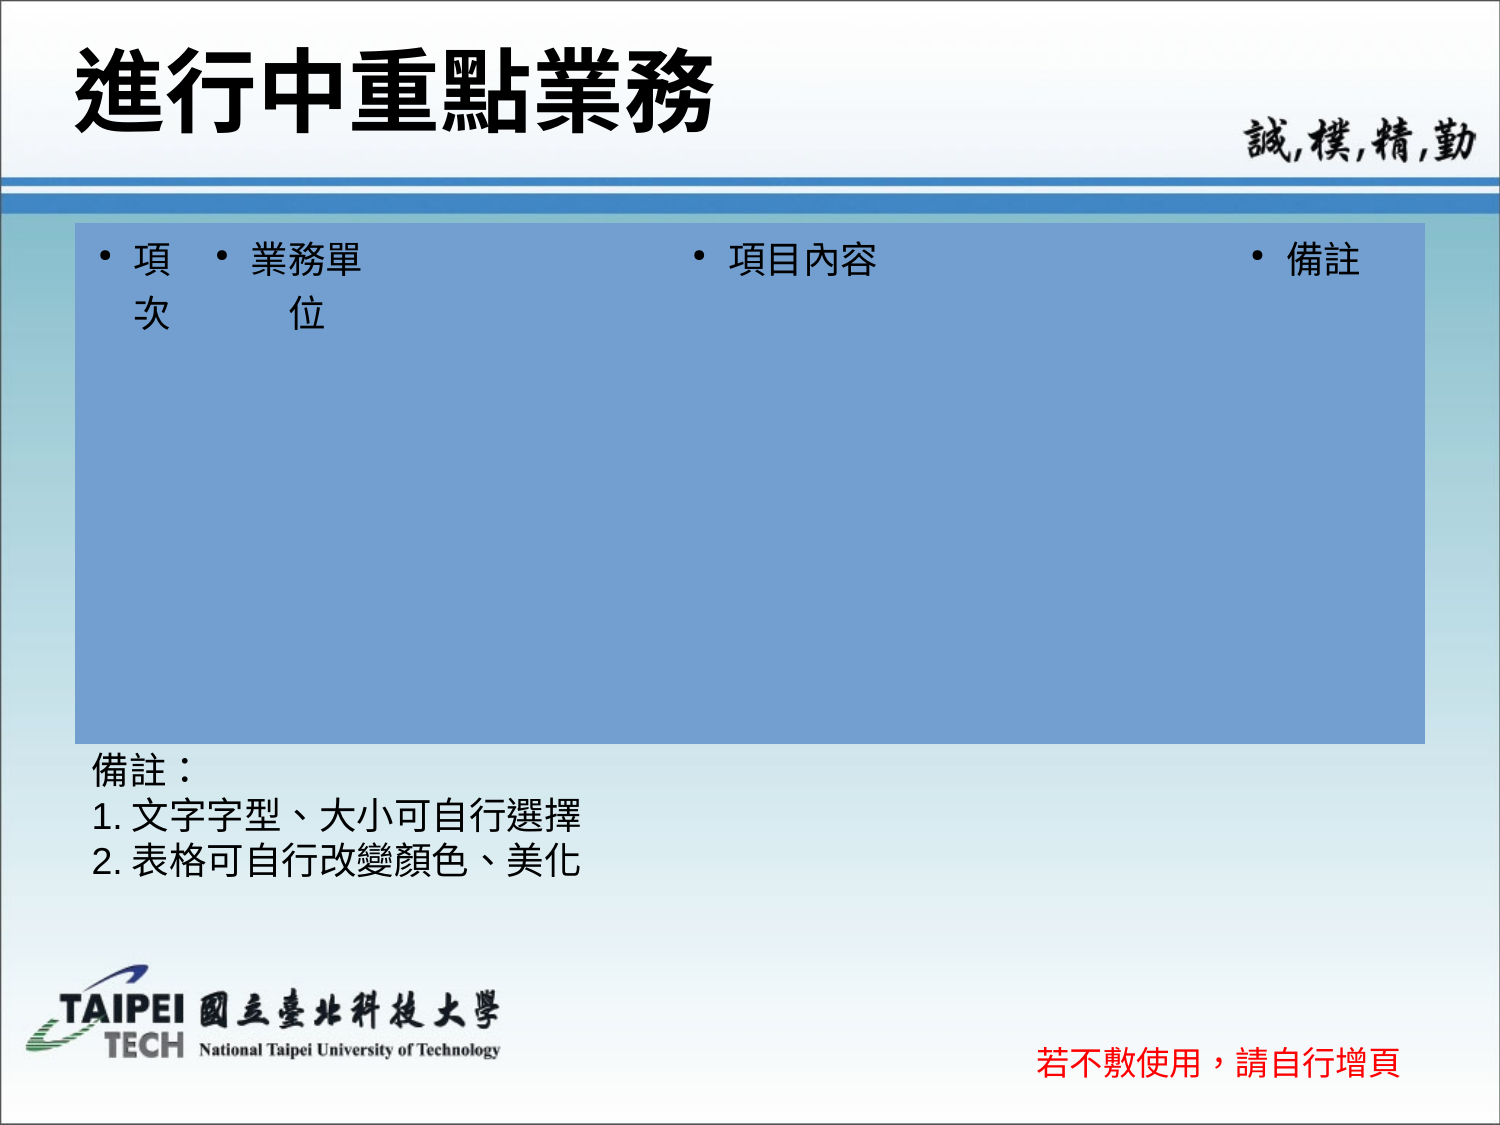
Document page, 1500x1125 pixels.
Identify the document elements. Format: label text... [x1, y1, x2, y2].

table_cell [75, 630, 195, 687]
table_cell [1187, 403, 1425, 460]
table_cell [75, 687, 195, 744]
table_cell [75, 346, 195, 403]
table_cell [1187, 346, 1425, 403]
table_cell [195, 460, 384, 516]
table_cell [384, 687, 1187, 744]
table_cell [384, 346, 1187, 403]
table_cell [1187, 460, 1425, 516]
table_cell [195, 516, 384, 573]
title 進行中重點業務 [59, 0, 1182, 178]
table_cell [195, 573, 384, 630]
table_header 備註 [1187, 223, 1425, 346]
table_cell [195, 630, 384, 687]
table_cell [195, 346, 384, 403]
table_header 項目內容 [384, 223, 1187, 346]
text_box 備註： 1.文字字型、大小可自行選擇 2.表格可自行改變顏色、美化 [76, 739, 691, 892]
table_cell [384, 573, 1187, 630]
table_cell [75, 516, 195, 573]
table_cell [1187, 630, 1425, 687]
table_cell [75, 573, 195, 630]
table_cell [75, 403, 195, 460]
text_box 若不敷使用，請自行增頁 [1021, 1035, 1471, 1091]
table_header 項次 [75, 223, 195, 346]
table_cell [1187, 687, 1425, 744]
table_cell [384, 403, 1187, 460]
table_header 業務單位 [195, 223, 384, 346]
table_cell [195, 403, 384, 460]
table_cell [1187, 573, 1425, 630]
table_cell [384, 516, 1187, 573]
table_cell [384, 630, 1187, 687]
table_cell [195, 687, 384, 739]
table_cell [384, 460, 1187, 516]
table_cell [75, 460, 195, 516]
table_cell [1187, 516, 1425, 573]
